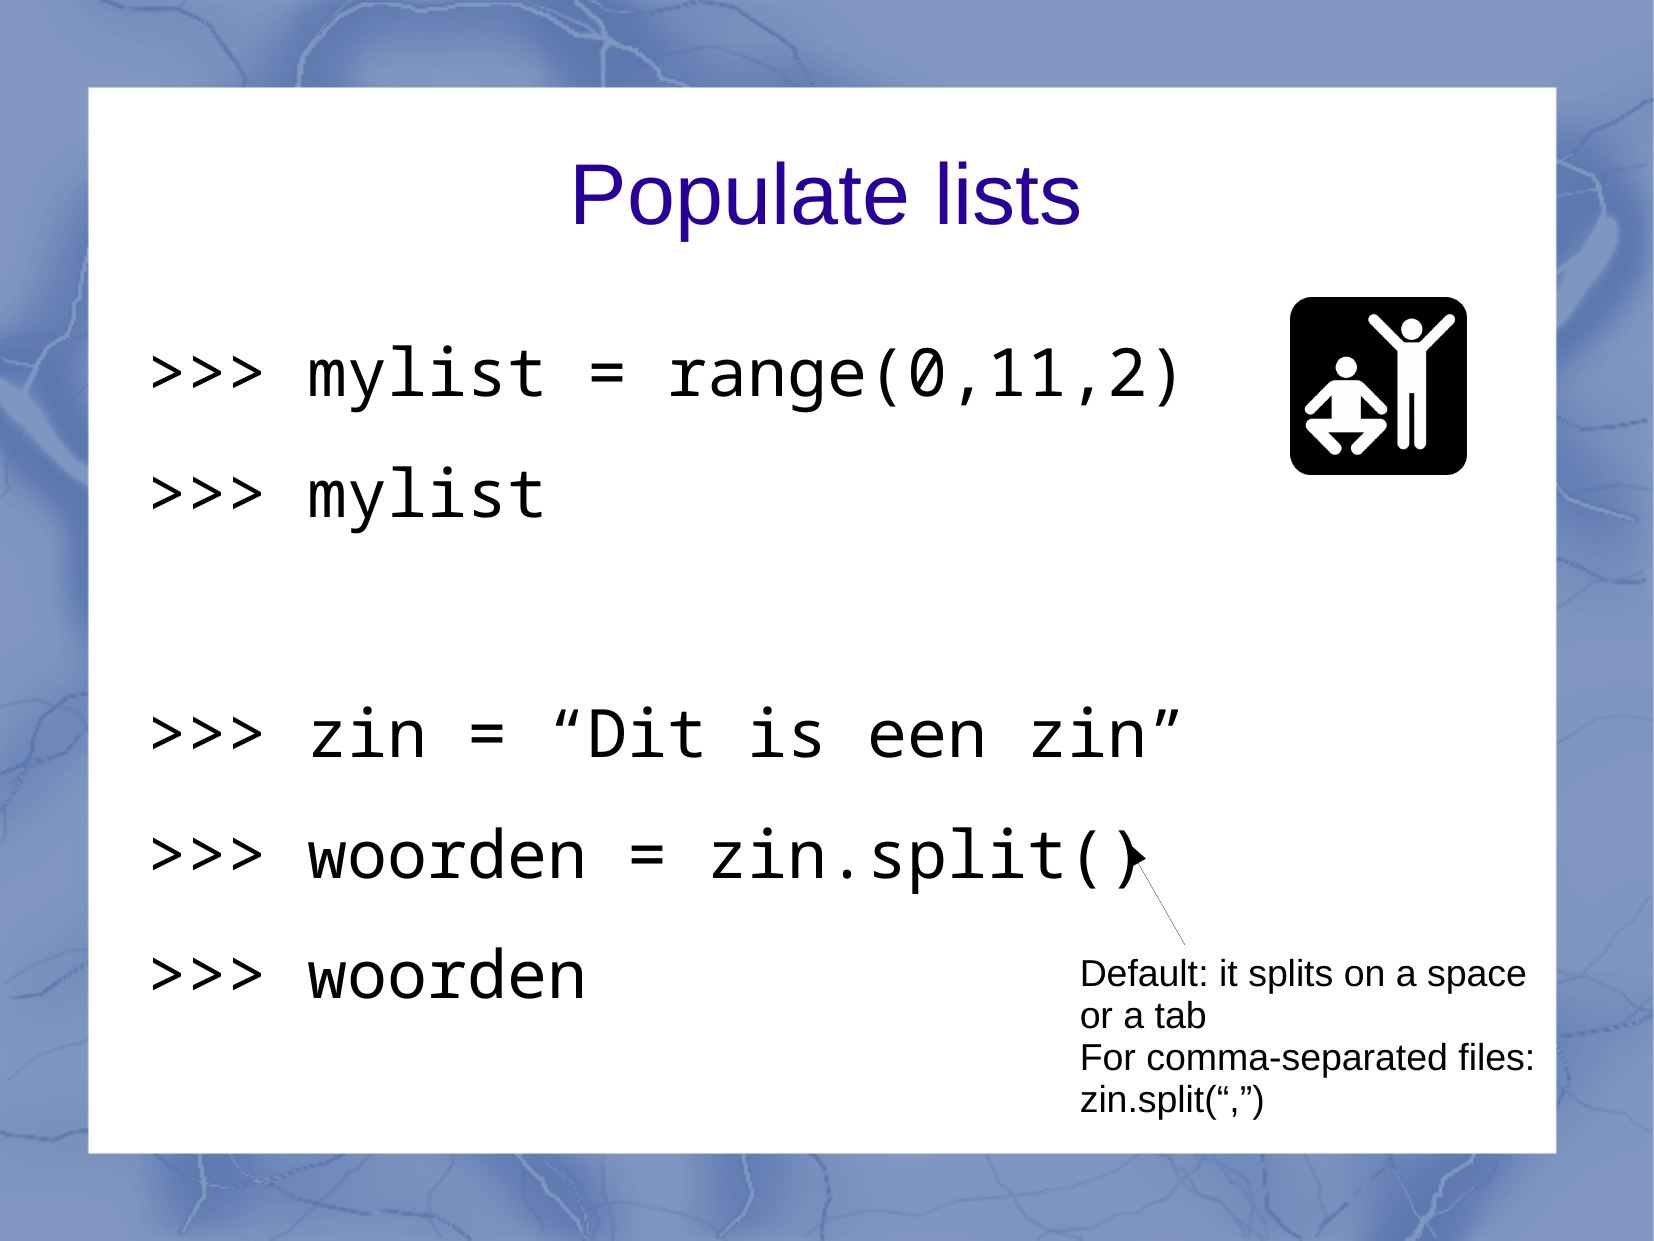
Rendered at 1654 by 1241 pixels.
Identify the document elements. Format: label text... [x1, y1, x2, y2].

title Populate lists [118, 90, 1536, 298]
list >>> mylist = range(0,11,2) >>> mylist >>> zin = “Dit is een zin” >>> woorden = zin.split() >>> woorden [147, 325, 1506, 1045]
picture [0, 0, 1654, 1241]
text_box Default: it splits on a space or a tab For comma-separated files: zin.split(“,”) [1065, 945, 1551, 1128]
